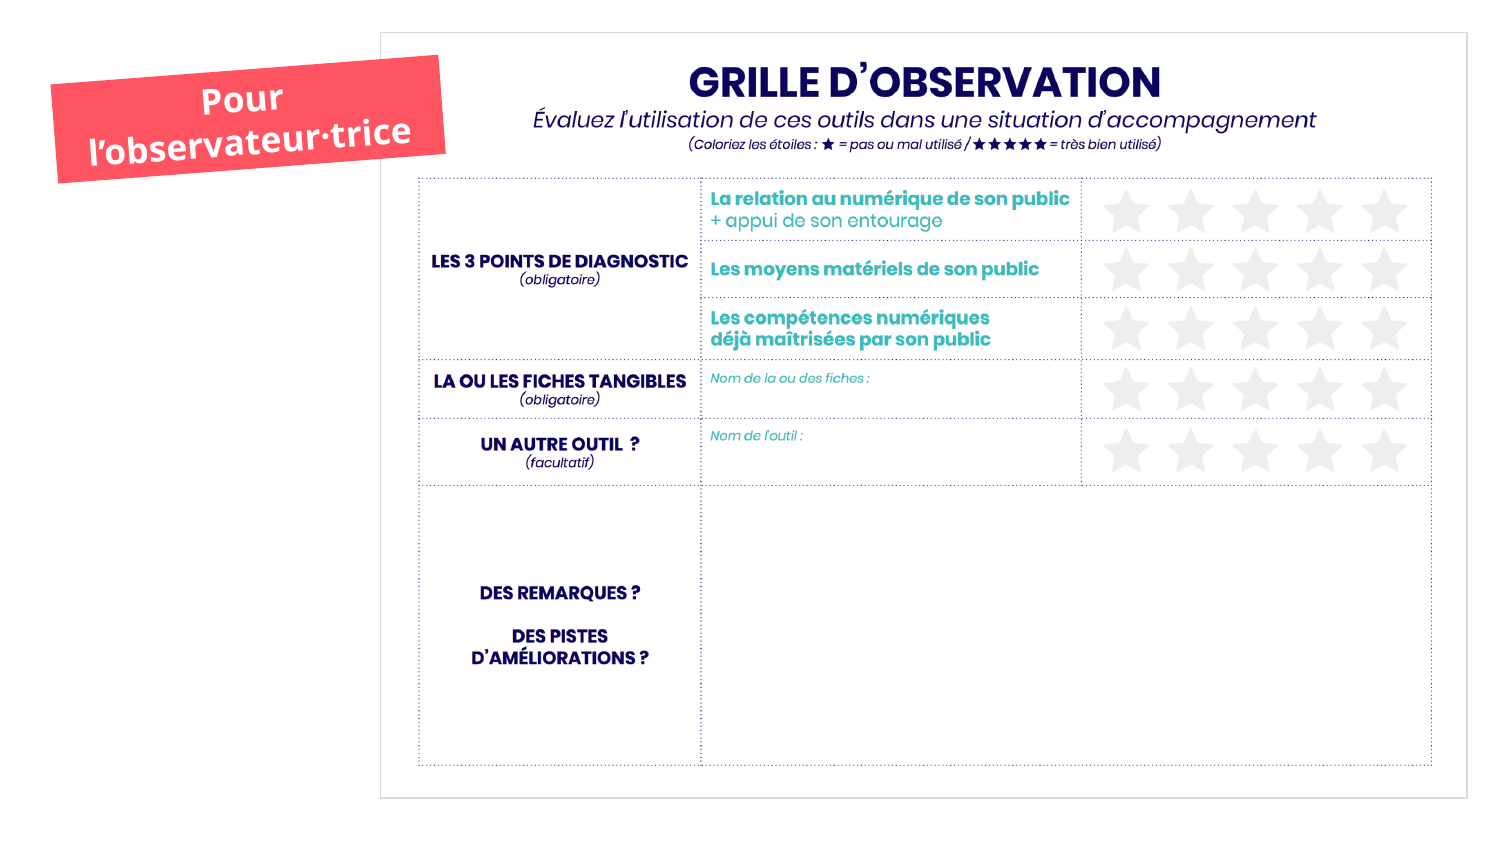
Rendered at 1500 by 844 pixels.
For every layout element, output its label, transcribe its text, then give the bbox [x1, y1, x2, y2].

picture [381, 33, 1466, 798]
text_box Pour l’observateur·trice [50, 54, 446, 184]
